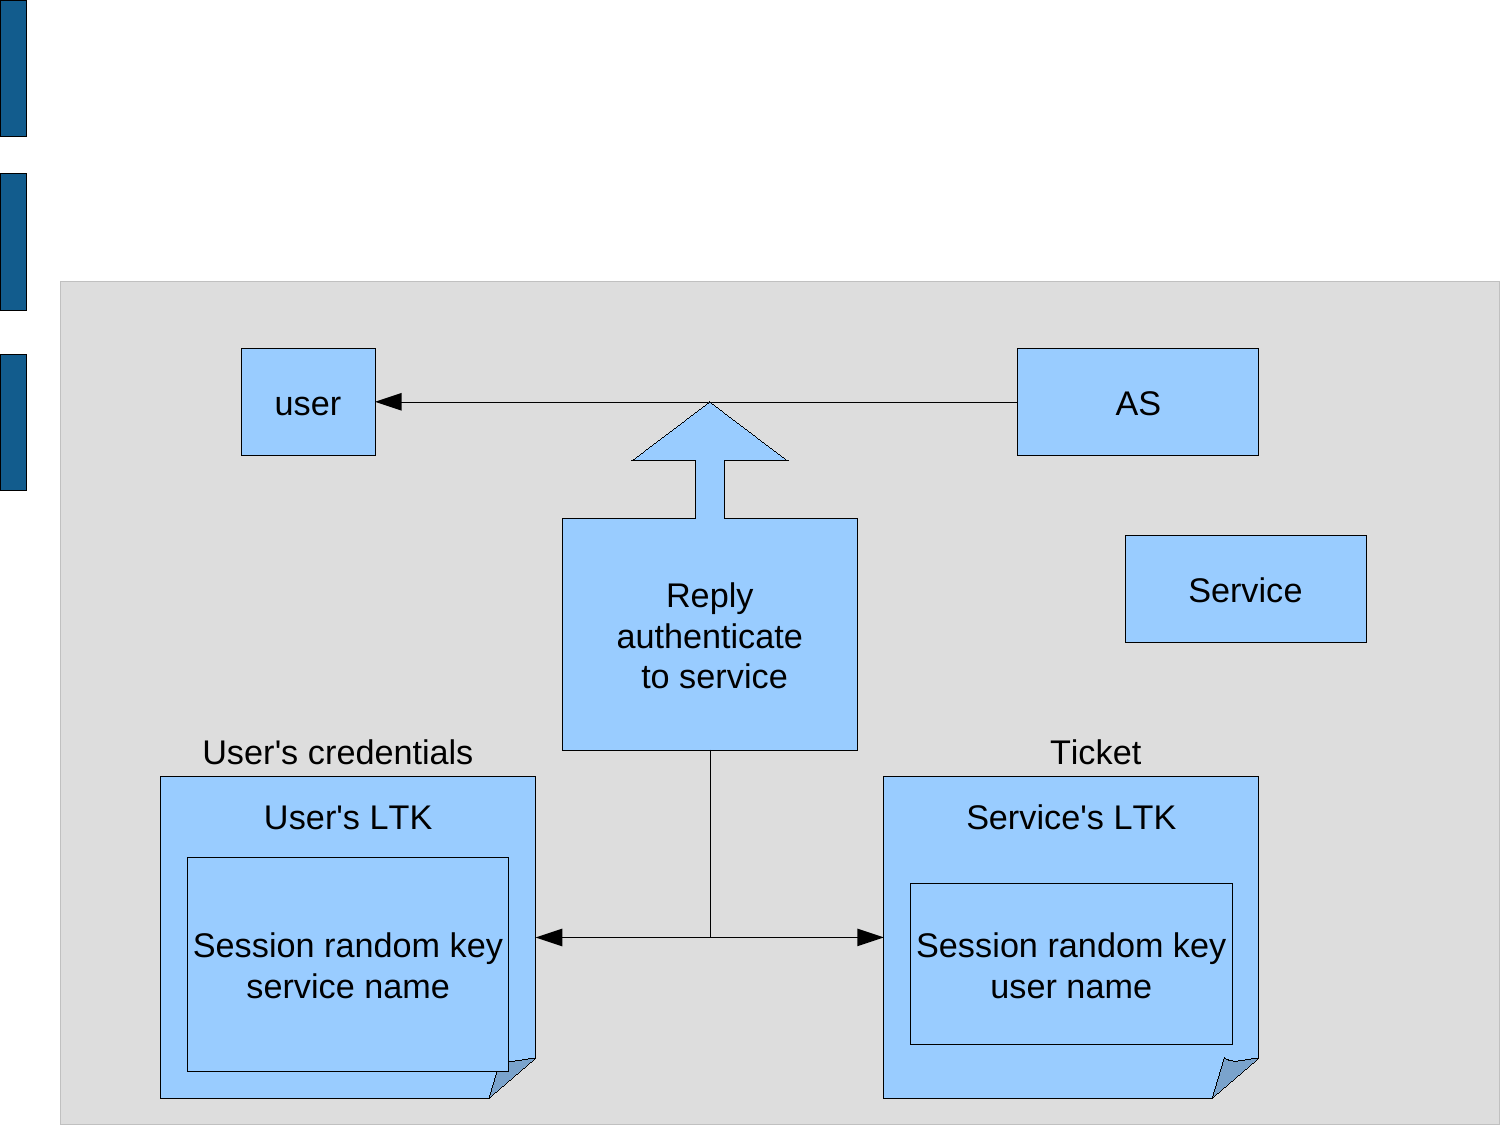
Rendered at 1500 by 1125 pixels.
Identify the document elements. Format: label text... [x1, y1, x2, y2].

text_box user [241, 348, 376, 456]
text_box Reply authenticate to service [562, 401, 858, 751]
text_box User's credentials [187, 723, 489, 779]
text_box AS [1017, 348, 1259, 456]
text_box Session random key user name [910, 883, 1233, 1045]
text_box Service [1125, 535, 1367, 643]
text_box Service's LTK [883, 776, 1259, 1099]
text_box Ticket [1035, 723, 1157, 779]
text_box User's LTK [160, 776, 536, 1099]
text_box Session random key service name [187, 857, 509, 1072]
